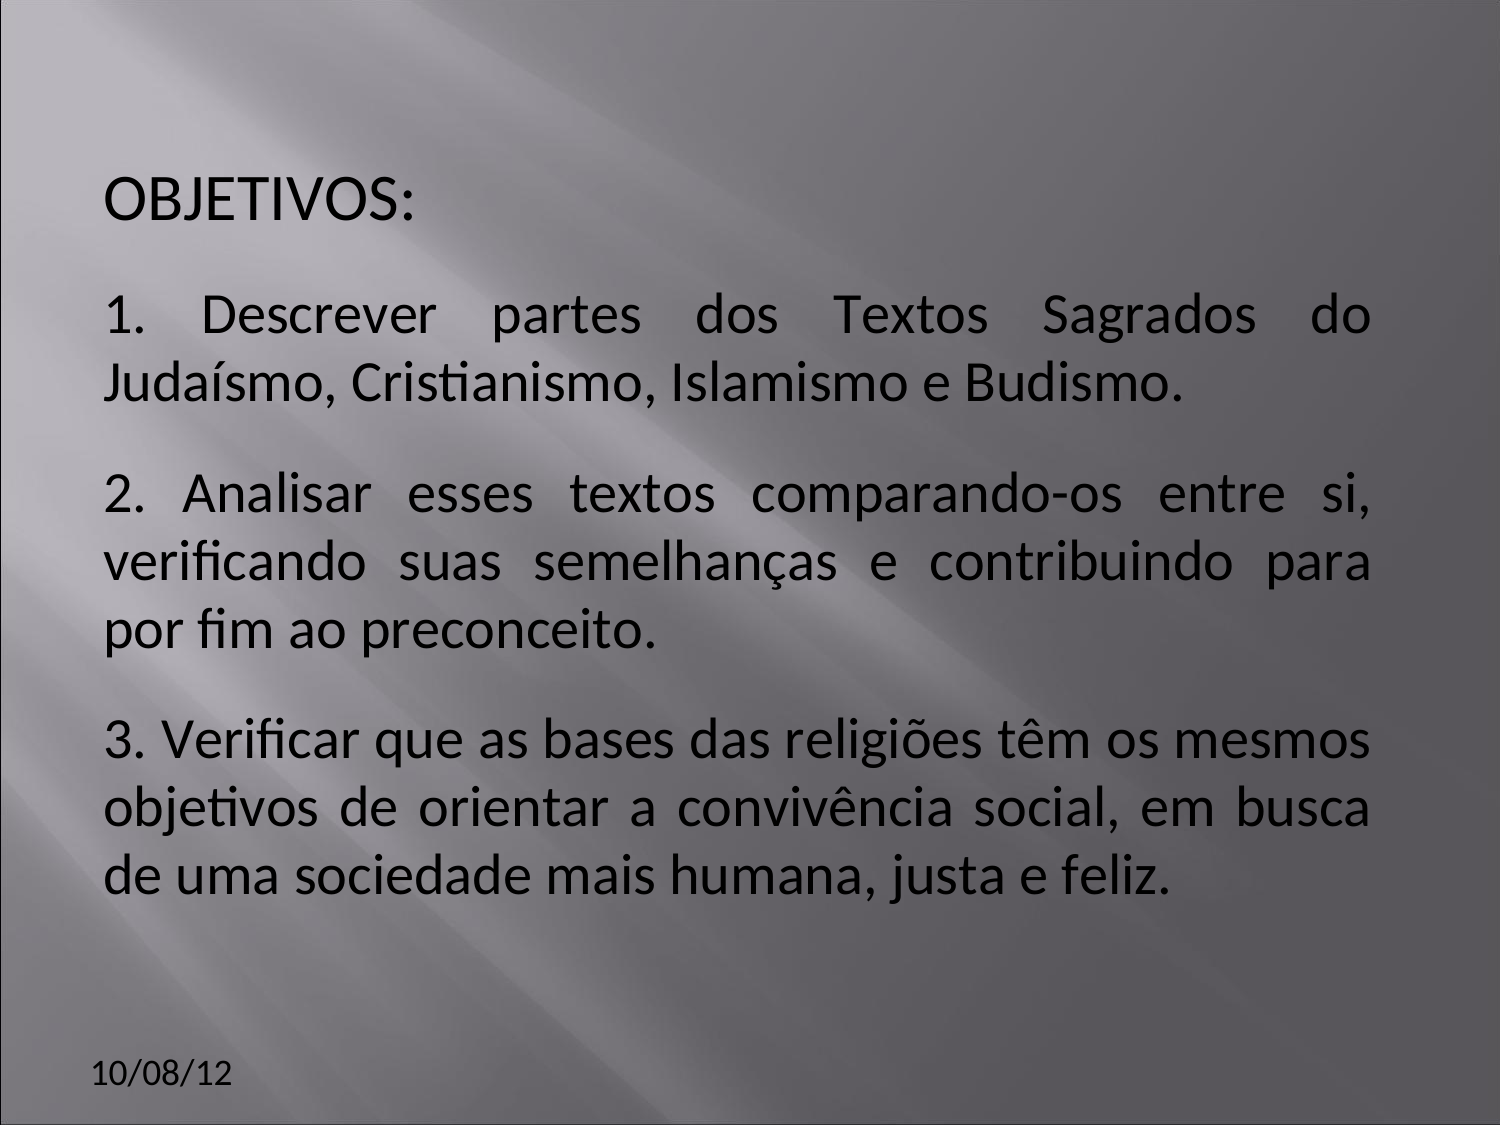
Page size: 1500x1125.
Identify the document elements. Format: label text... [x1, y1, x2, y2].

text_box 10/08/12 [75, 1042, 425, 1125]
picture [0, 0, 1500, 1125]
text_box OBJETIVOS: 1. Descrever partes dos Textos Sagrados do Judaísmo, Cristianismo, Islamismo e Budismo. 2. Analisar esses textos comparando-os entre si, verificando suas semelhanças e contribuindo para por fim ao preconceito. 3. Verificar que as bases das religiões têm os mesmos objetivos de orientar a convivência social, em busca de uma sociedade mais humana, justa e feliz. [88, 148, 1388, 1071]
